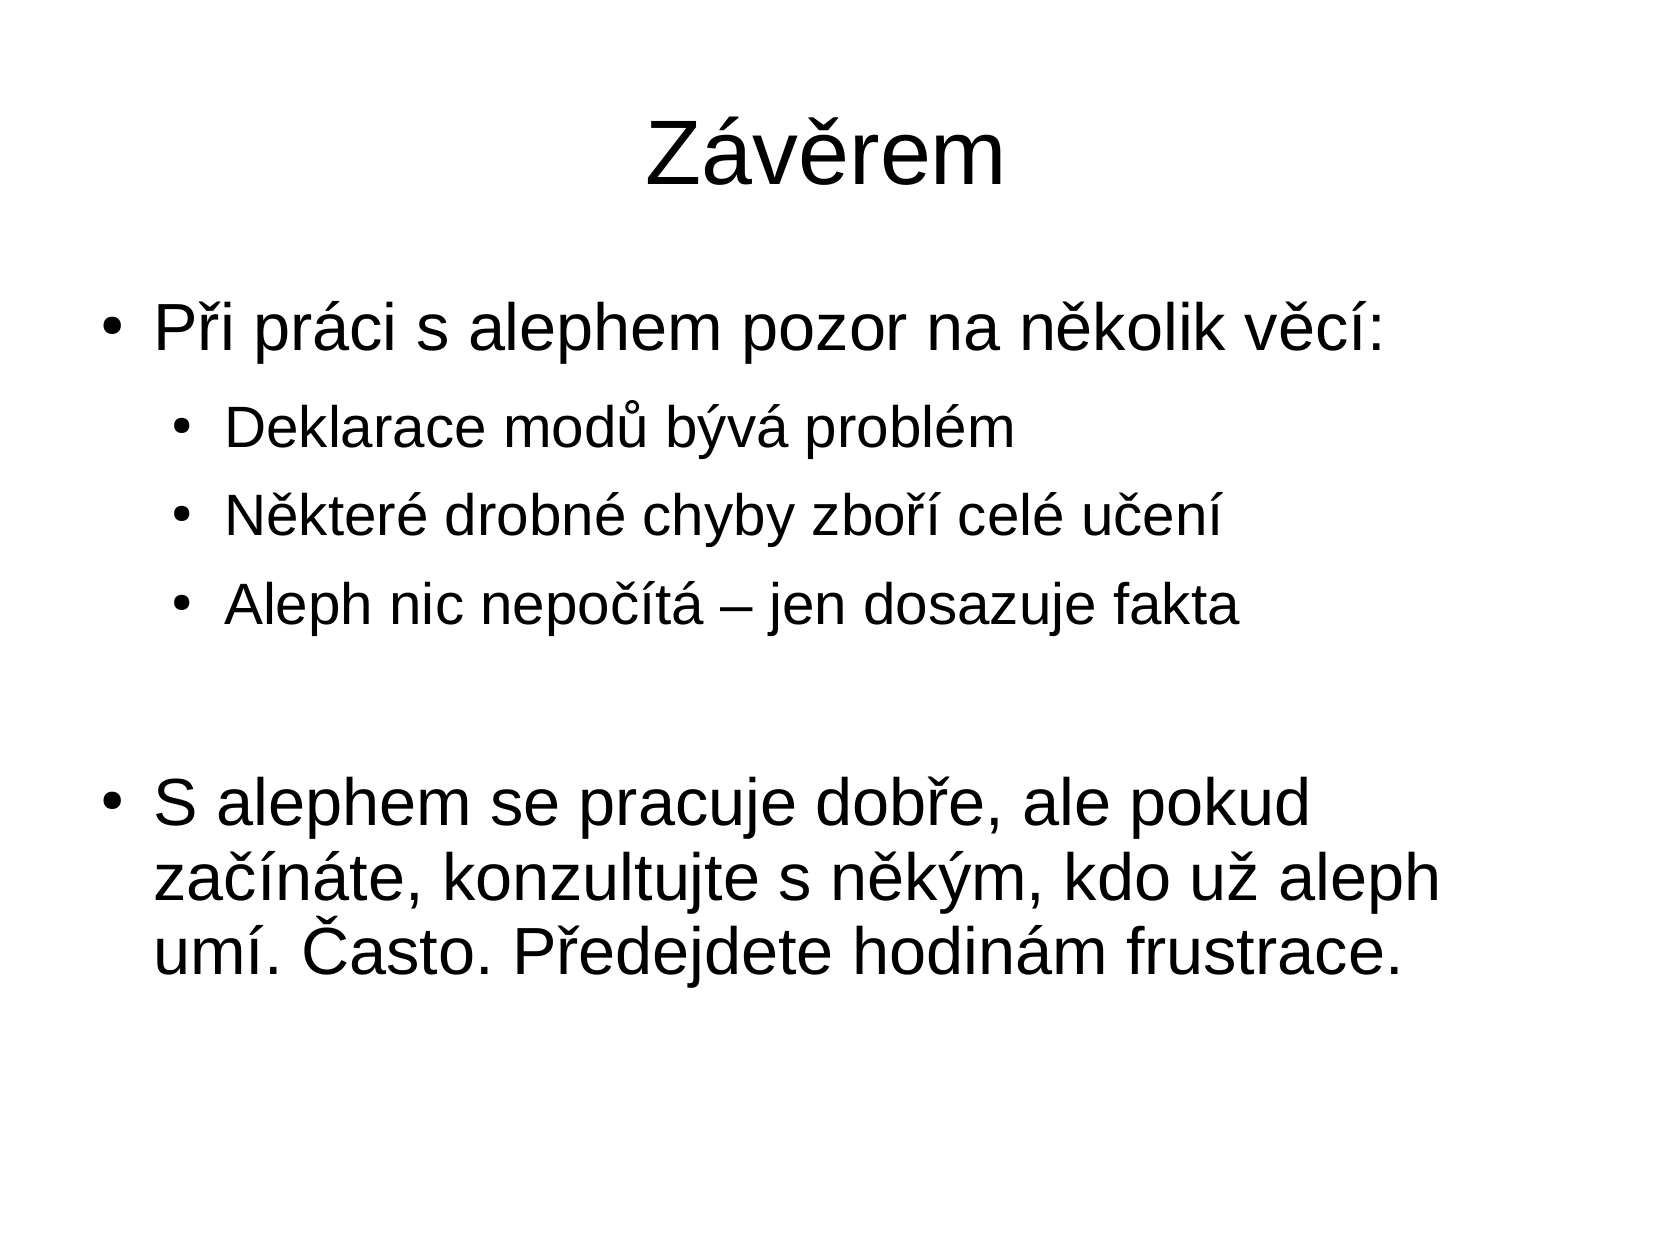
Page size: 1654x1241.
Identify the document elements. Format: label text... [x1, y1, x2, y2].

list Při práci s alephem pozor na několik věcí: Deklarace modů bývá problém Některé drobné chyby zboří celé učení Aleph nic nepočítá – jen dosazuje fakta S alephem se pracuje dobře, ale pokud začínáte, konzultujte s někým, kdo už aleph umí. Často. Předejdete hodinám frustrace. [82, 290, 1571, 1094]
title Závěrem [82, 56, 1571, 250]
